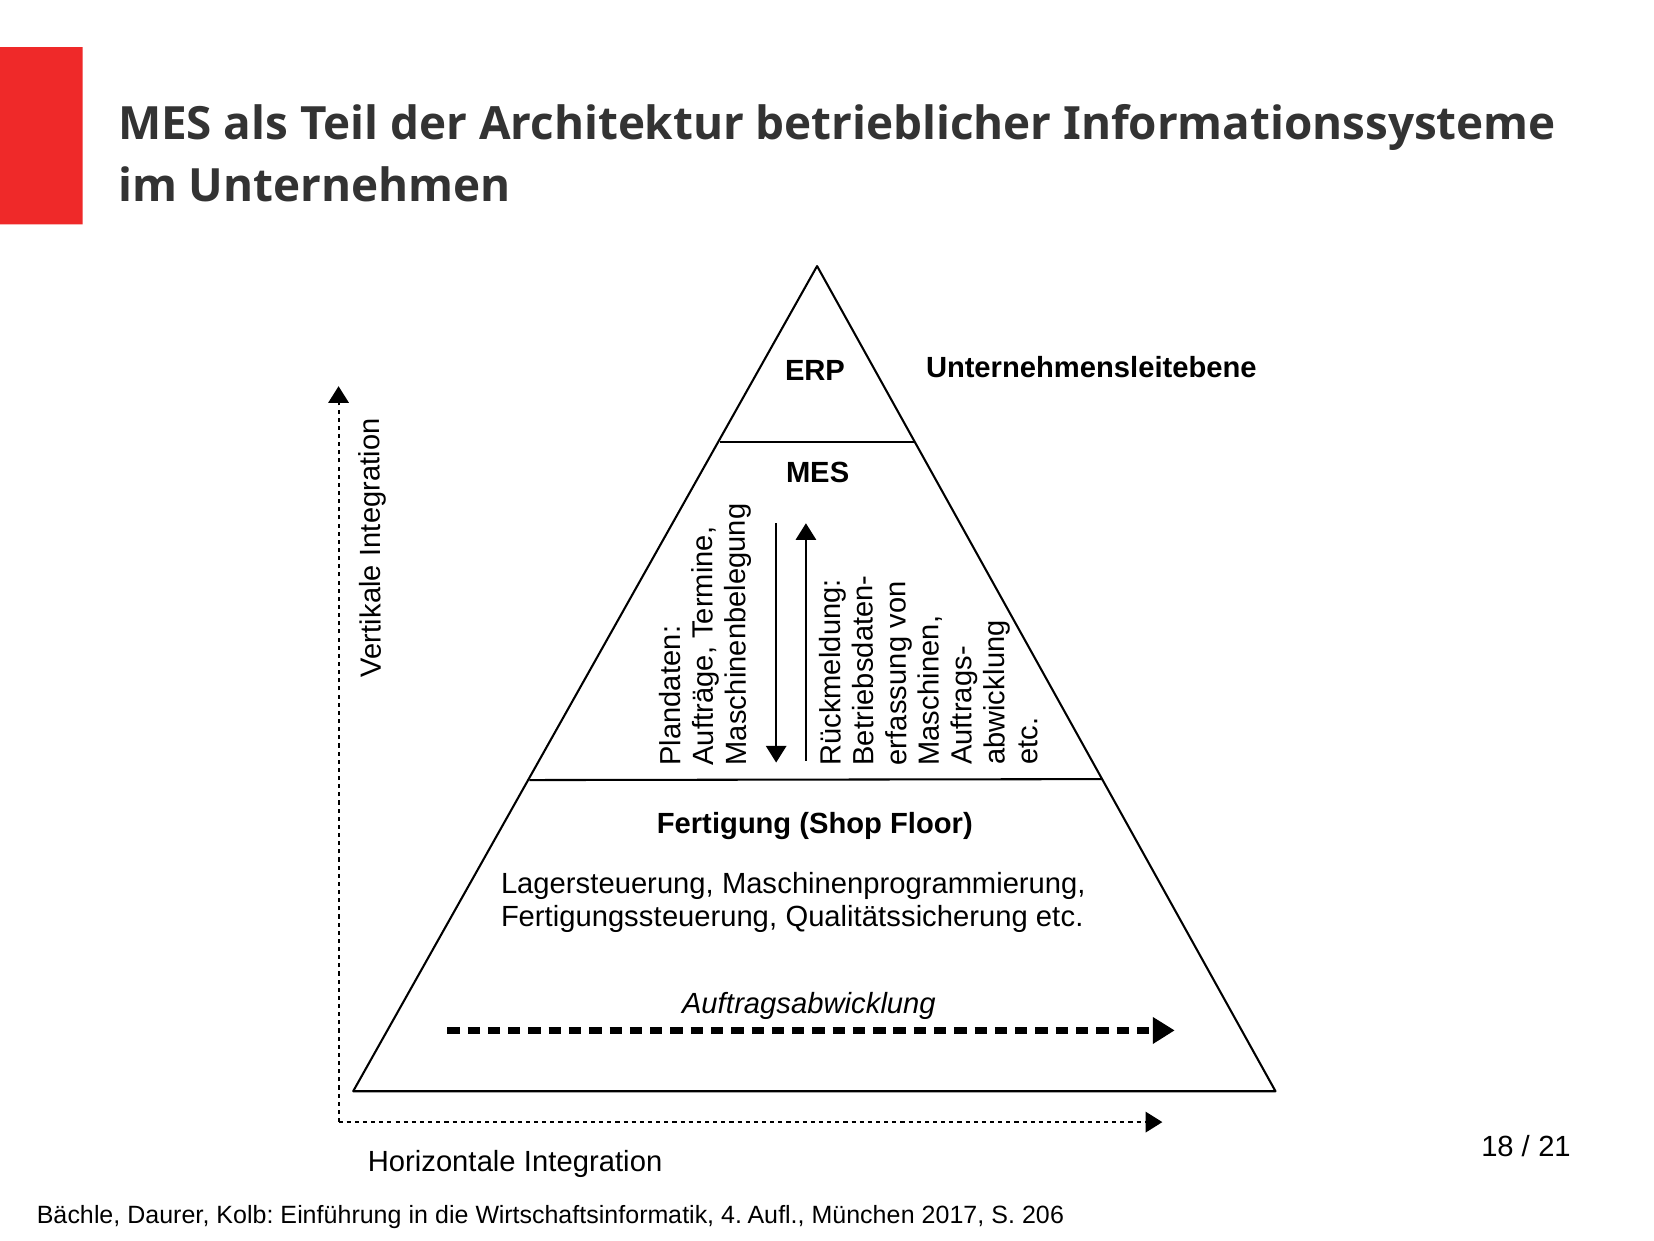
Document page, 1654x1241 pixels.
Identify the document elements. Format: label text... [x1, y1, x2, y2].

title MES als Teil der Architektur betrieblicher Informationssysteme im Unternehmen [118, 49, 1571, 257]
text_box MES [771, 448, 866, 507]
text_box Fertigung (Shop Floor) [519, 799, 1111, 881]
text_box ERP [755, 346, 875, 428]
text_box Lagersteuerung, Maschinenprogrammierung, Fertigungssteuerung, Qualitätssicherung etc. [486, 859, 1143, 980]
text_box Vertikale Integration [344, 377, 406, 693]
text_box Auftragsabwicklung [413, 980, 1205, 1061]
text_box Plandaten: Aufträge, Termine, Maschinenbelegung [644, 469, 772, 781]
text_box Unternehmensleitebene [911, 343, 1286, 402]
text_box Horizontale Integration [353, 1137, 728, 1196]
text_box Bächle, Daurer, Kolb: Einführung in die Wirtschaftsinformatik, 4. Aufl., München 2017, S. 206 [22, 1193, 1084, 1237]
text_box Rückmeldung: Betriebsdaten-erfassung von Maschinen, Auftrags-abwicklung etc. [805, 507, 1052, 781]
